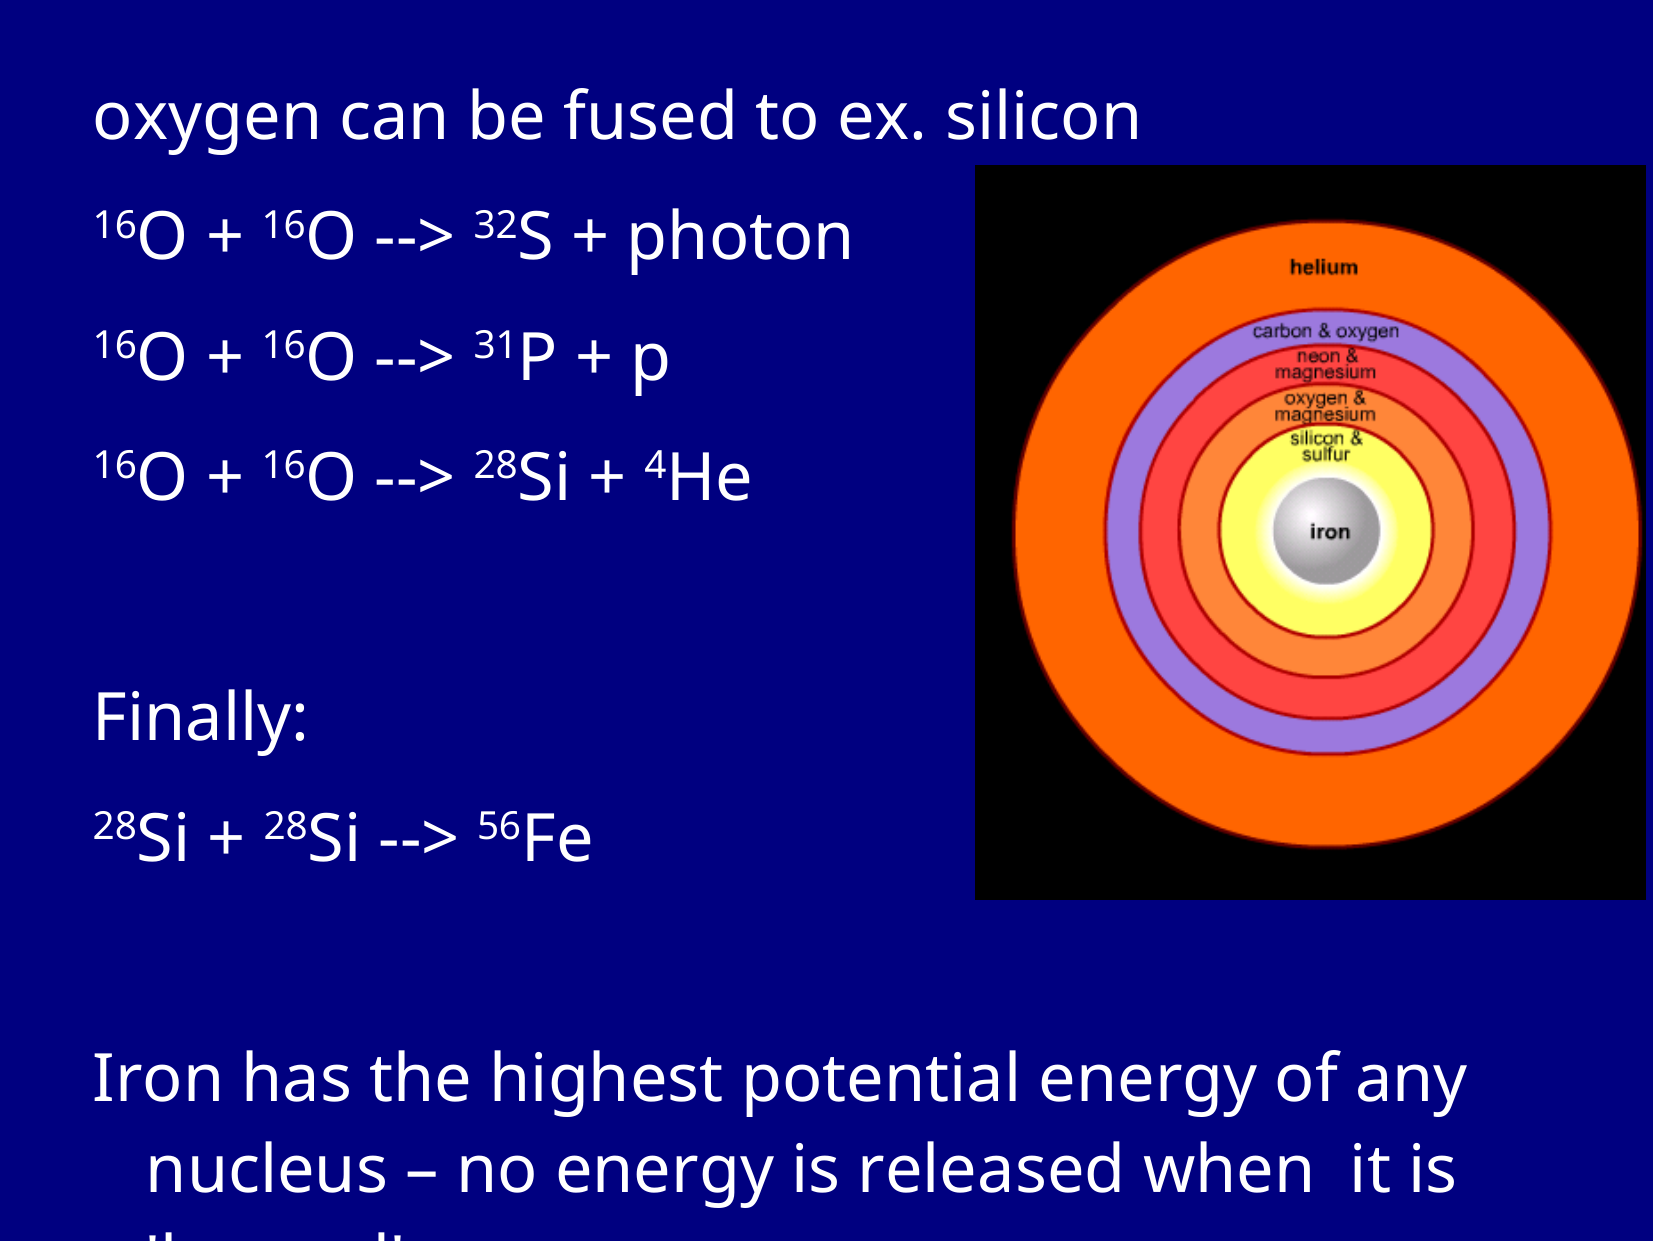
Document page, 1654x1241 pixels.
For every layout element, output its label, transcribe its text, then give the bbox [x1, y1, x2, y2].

list oxygen can be fused to ex. silicon 16O + 16O --> 32S + photon 16O + 16O --> 31P + p 16O + 16O --> 28Si + 4He Finally: 28Si + 28Si --> 56Fe Iron has the highest potential energy of any nucleus – no energy is released when it is 'burned' [75, 68, 1563, 1201]
picture [975, 165, 1646, 901]
